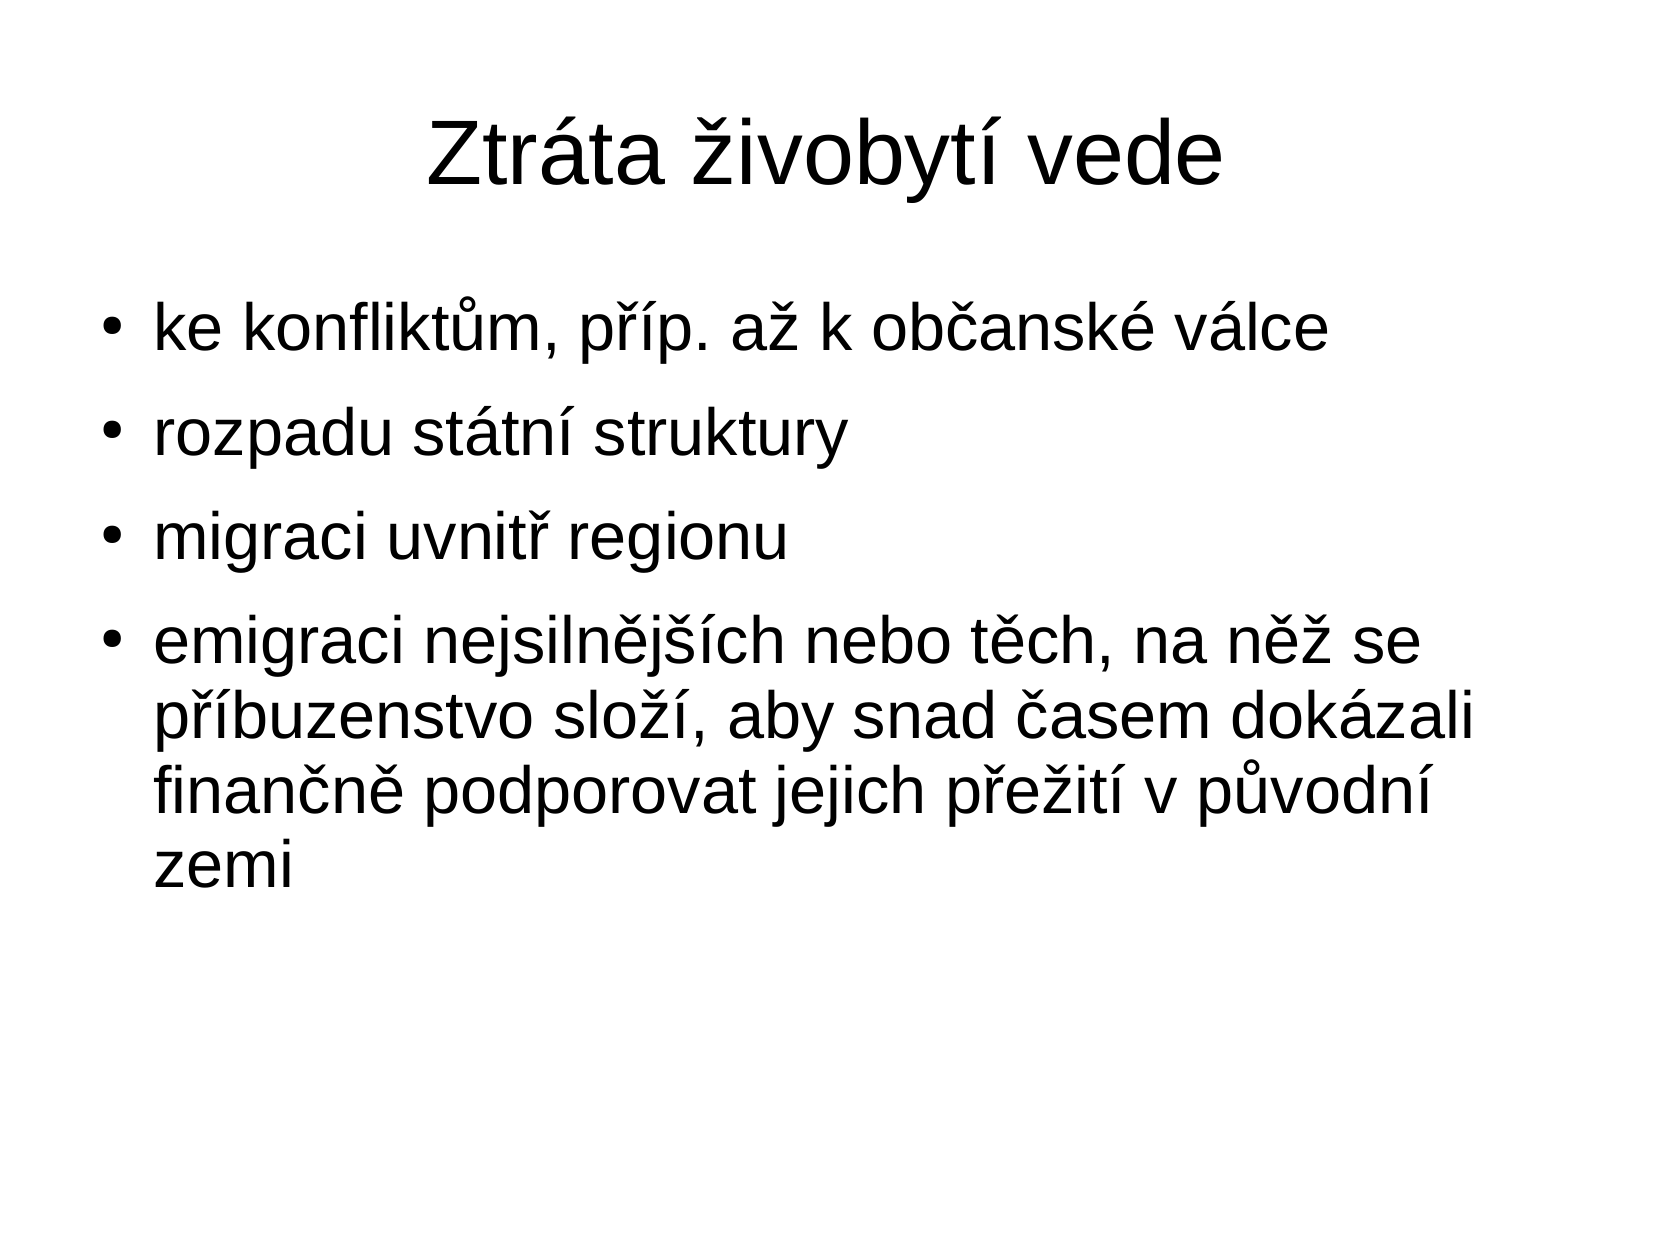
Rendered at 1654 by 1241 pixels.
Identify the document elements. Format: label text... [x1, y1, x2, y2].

title Ztráta živobytí vede [82, 49, 1571, 257]
list ke konfliktům, příp. až k občanské válce rozpadu státní struktury migraci uvnitř regionu emigraci nejsilnějších nebo těch, na něž se příbuzenstvo složí, aby snad časem dokázali finančně podporovat jejich přežití v původní zemi [82, 290, 1571, 1109]
